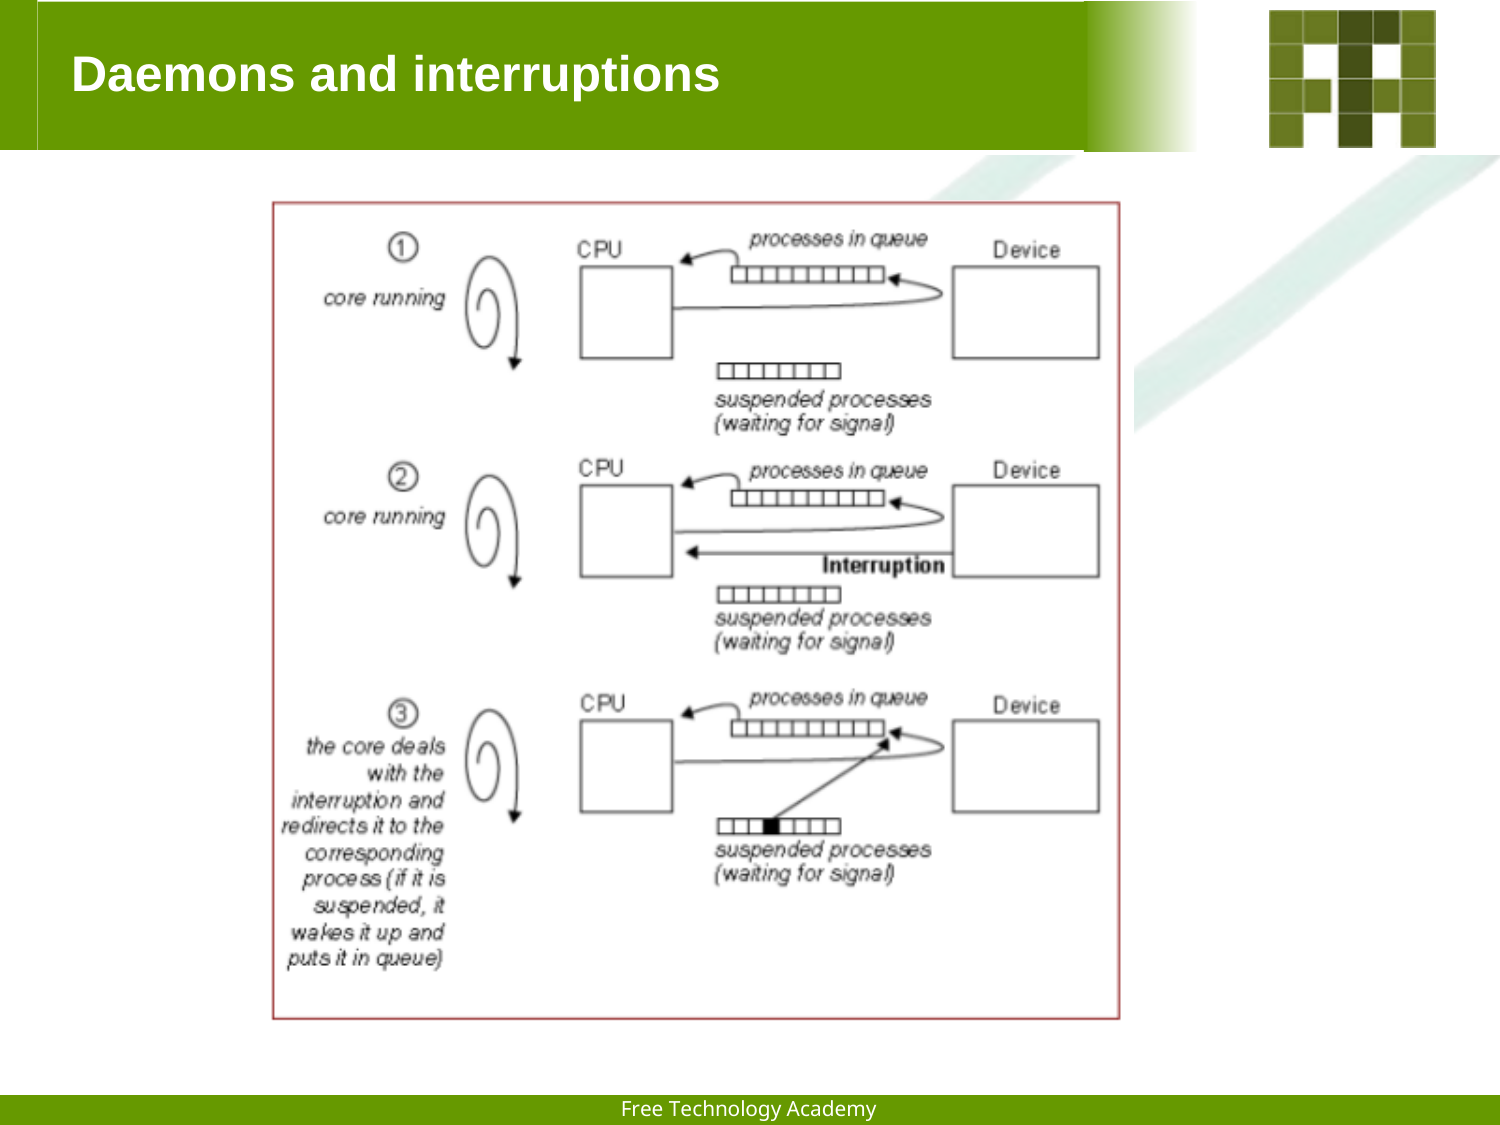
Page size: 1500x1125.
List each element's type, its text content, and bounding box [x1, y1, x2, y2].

picture [271, 200, 1134, 1024]
picture [1269, 10, 1436, 148]
title Daemons and interruptions [56, 1, 1107, 152]
